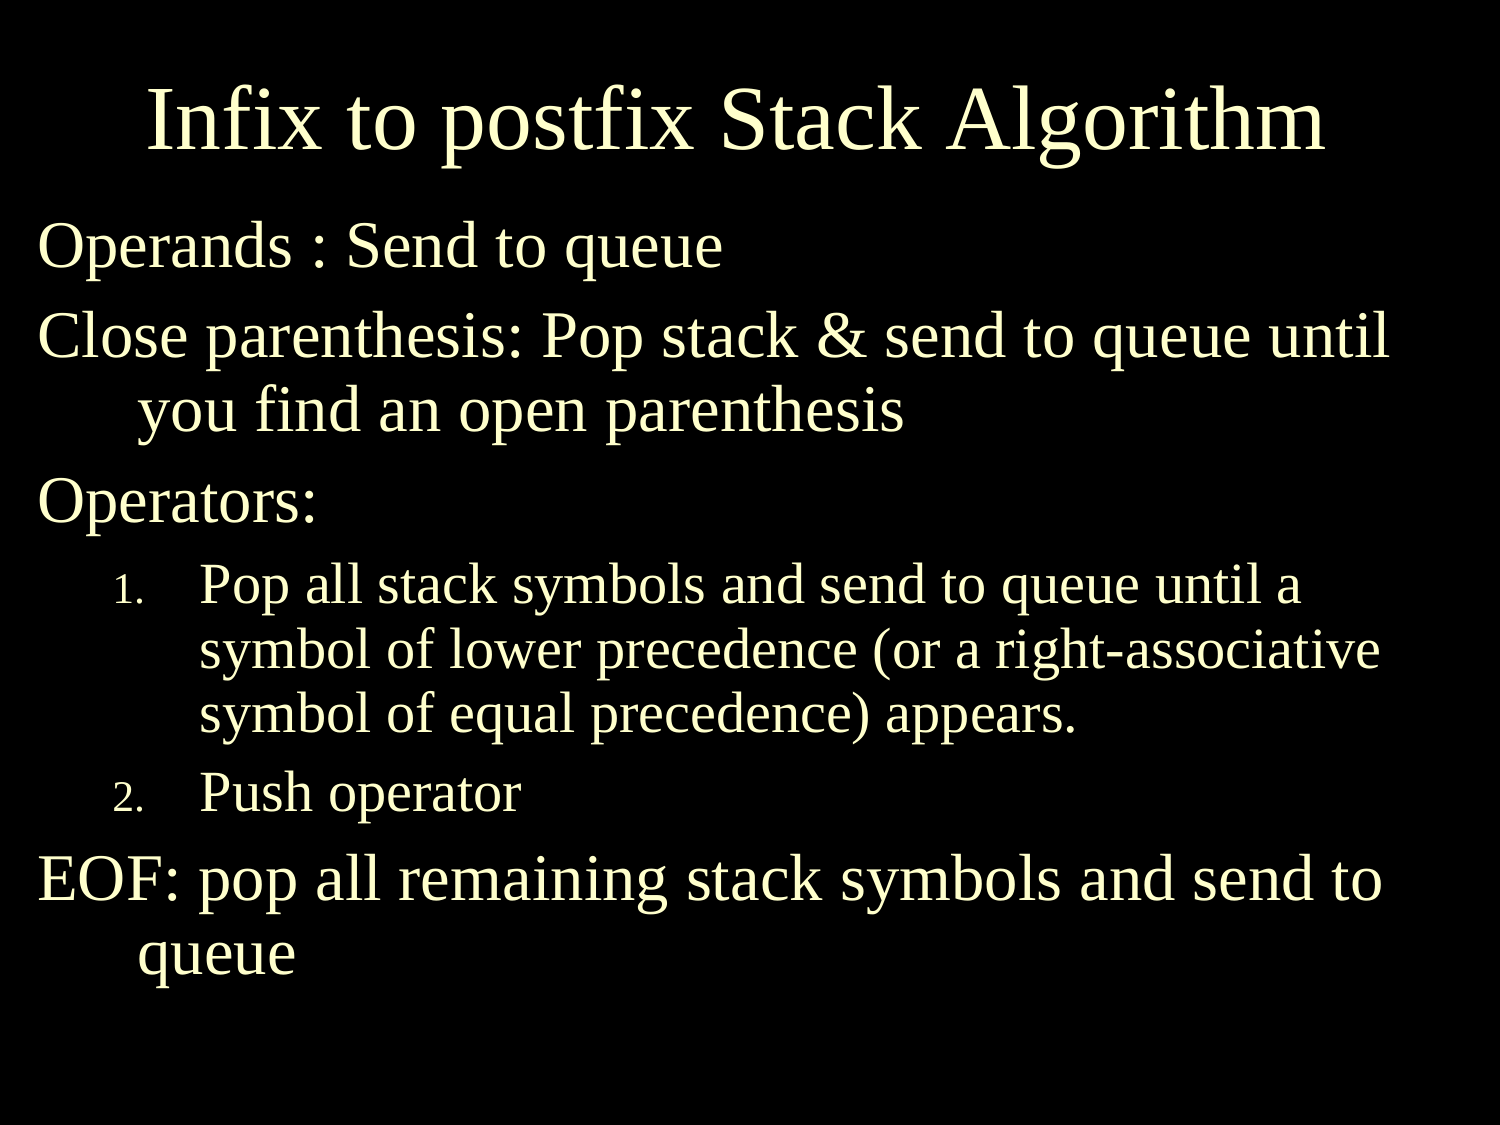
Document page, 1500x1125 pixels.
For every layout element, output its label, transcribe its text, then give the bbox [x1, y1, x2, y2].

title Infix to postfix Stack Algorithm [8, 50, 1467, 188]
list Operands : Send to queue Close parenthesis: Pop stack & send to queue until you find an open parenthesis Operators: Pop all stack symbols and send to queue until a symbol of lower precedence (or a right-associative symbol of equal precedence) appears. Push operator EOF: pop all remaining stack symbols and send to queue [22, 200, 1482, 1026]
